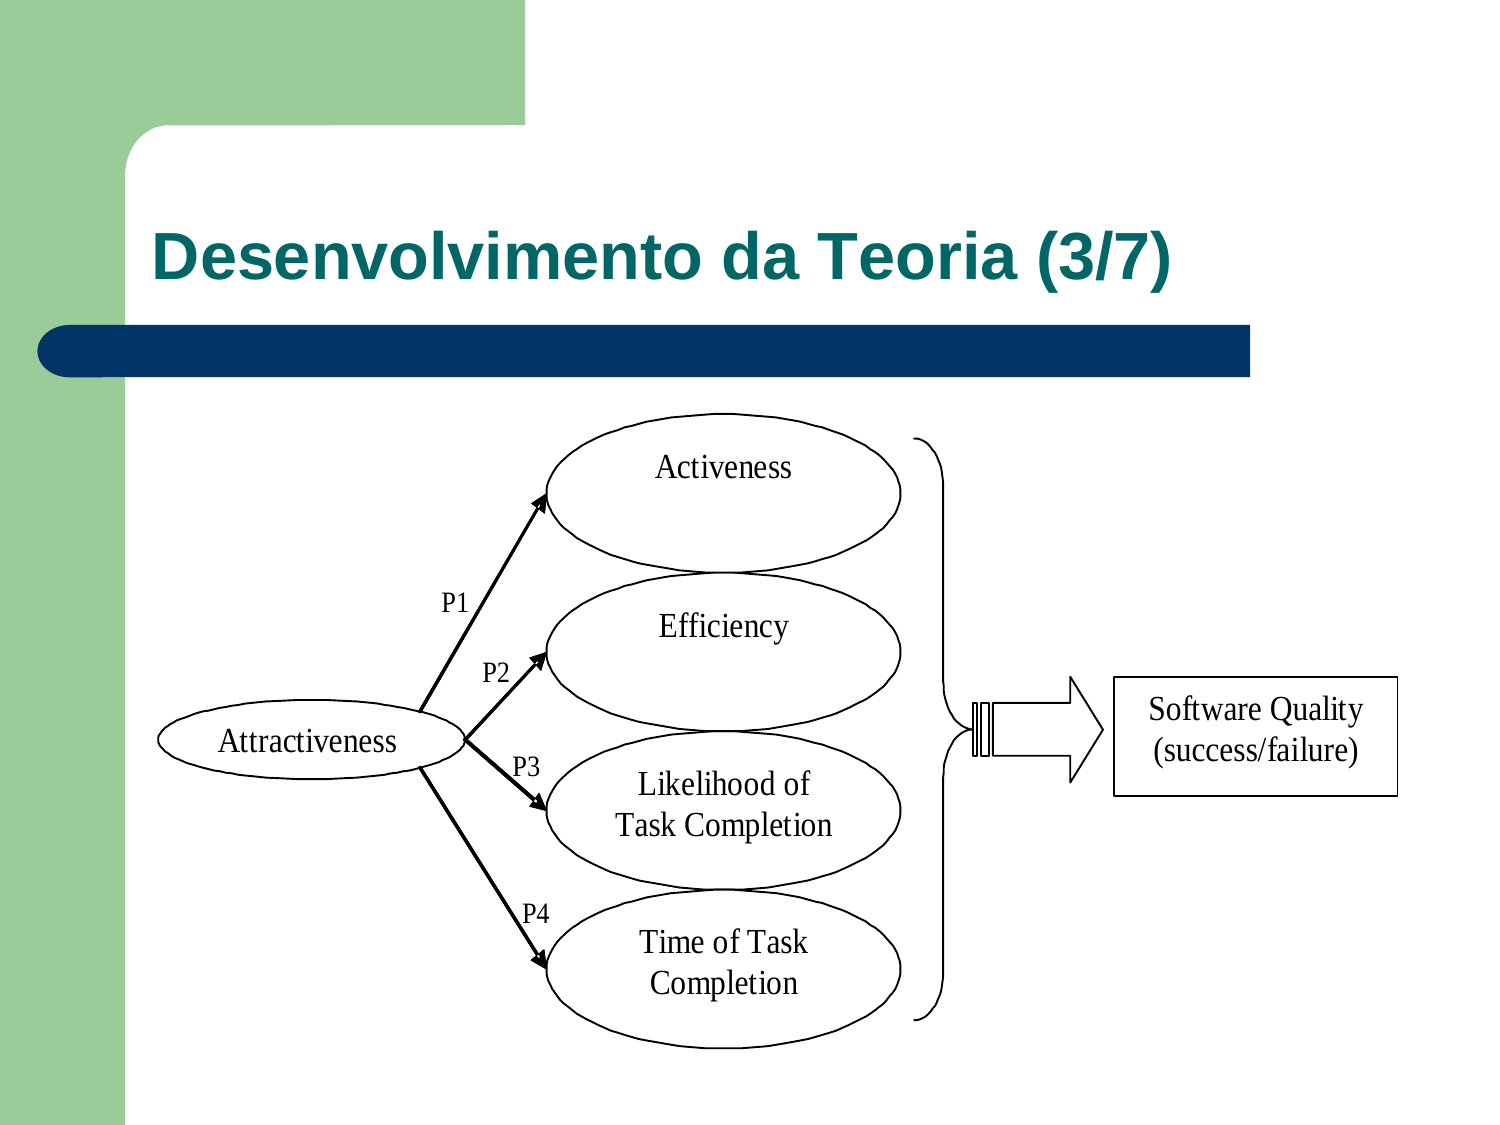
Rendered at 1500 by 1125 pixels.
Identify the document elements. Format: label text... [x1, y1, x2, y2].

picture [137, 412, 1401, 1075]
title Desenvolvimento da Teoria (3/7) [136, 136, 1414, 301]
